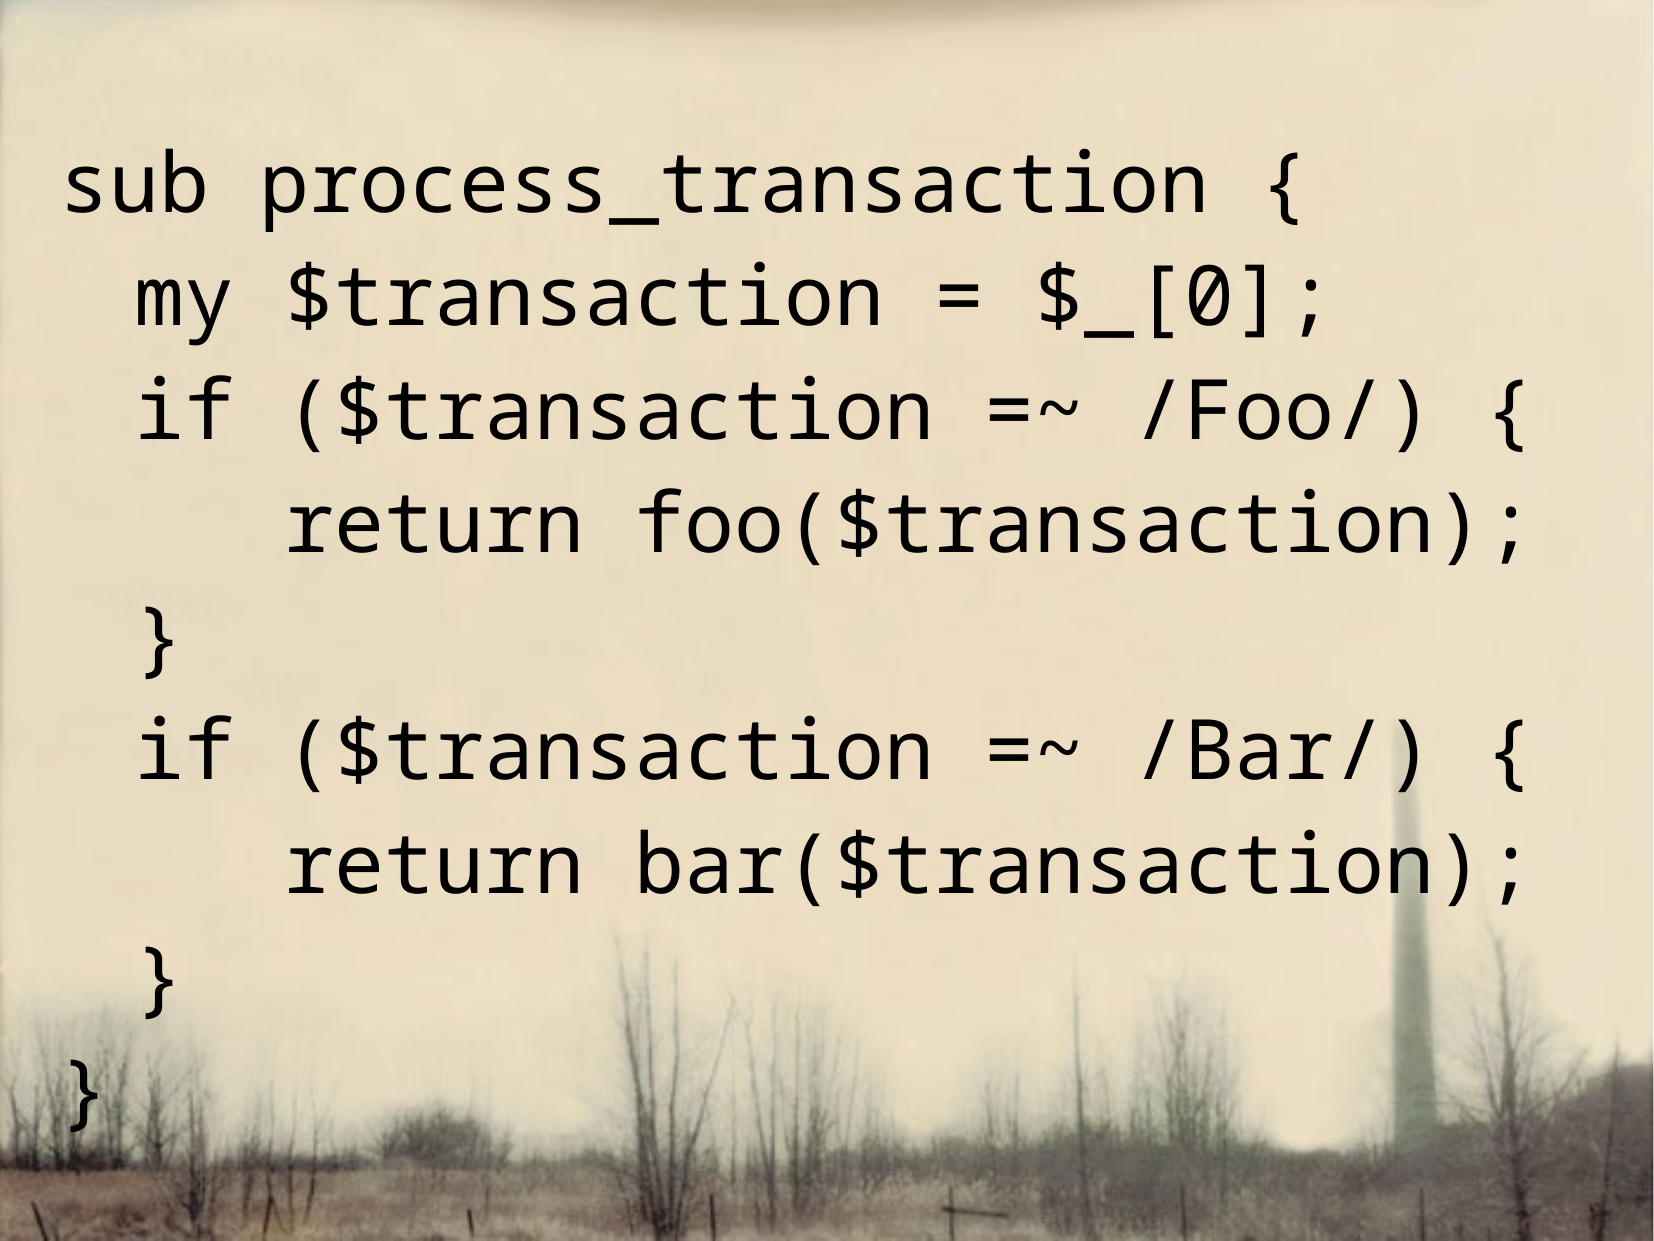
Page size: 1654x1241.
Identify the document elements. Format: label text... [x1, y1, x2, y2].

picture [0, 0, 1654, 1241]
text_box sub process_transaction { my $transaction = $_[0]; if ($transaction =~ /Foo/) { return foo($transaction); } if ($transaction =~ /Bar/) { return bar($transaction); } } [59, 123, 1585, 968]
